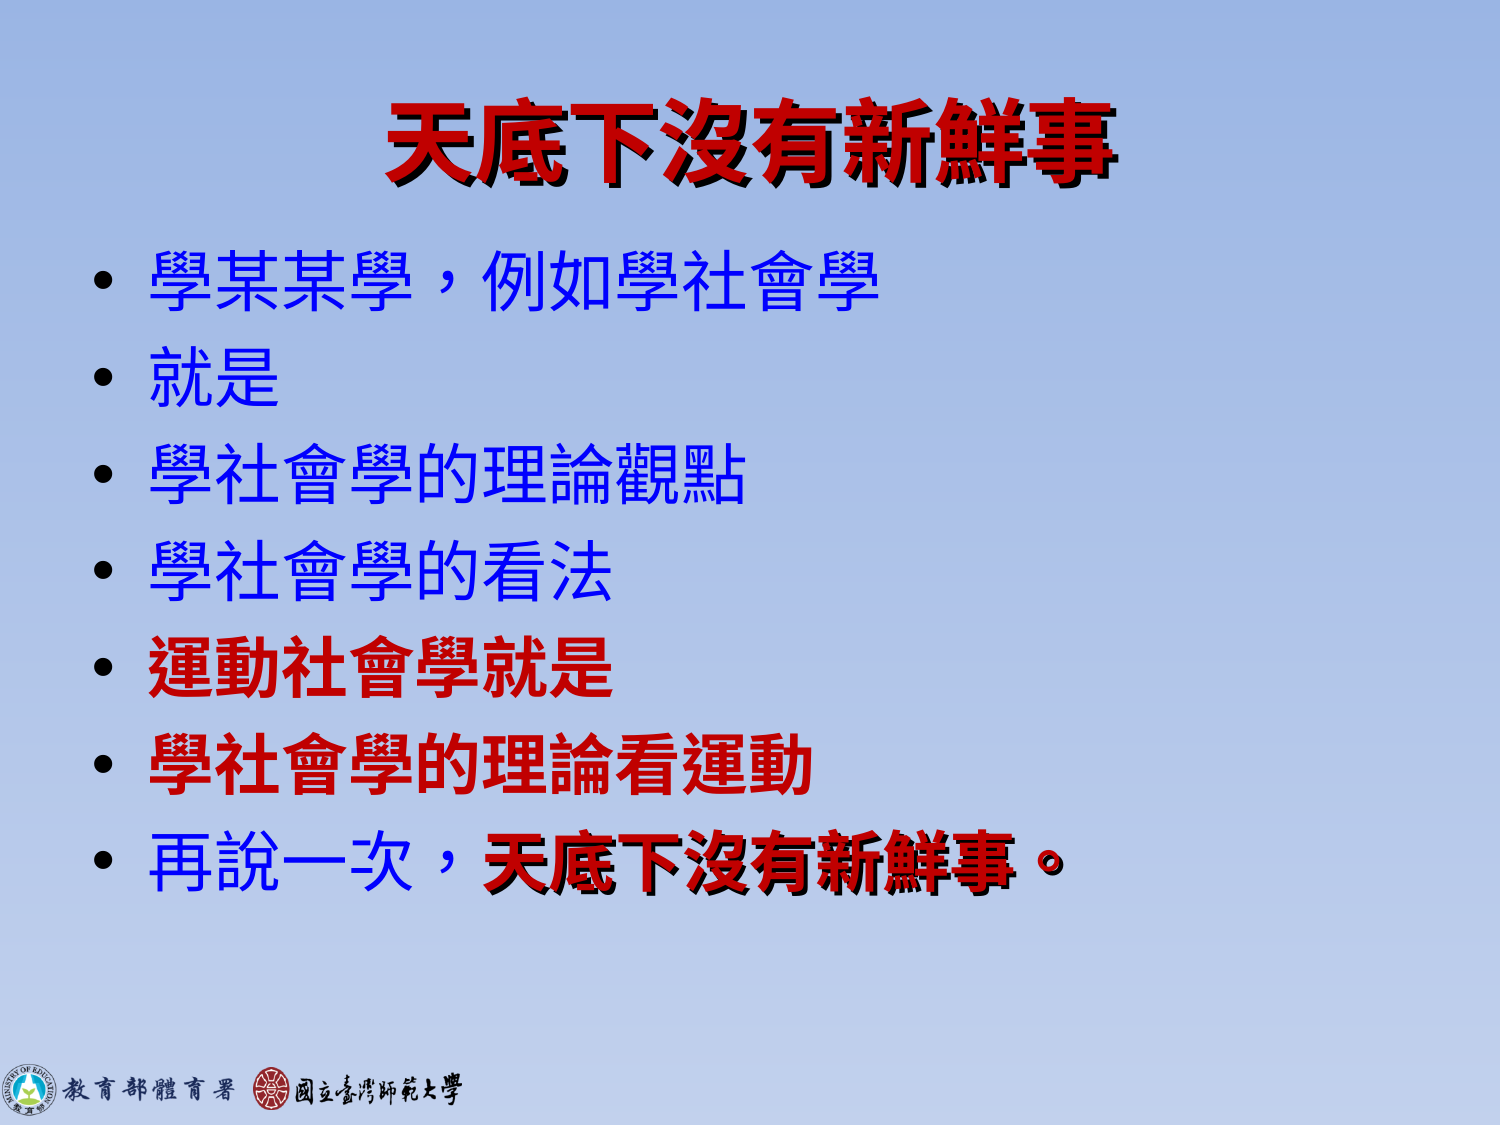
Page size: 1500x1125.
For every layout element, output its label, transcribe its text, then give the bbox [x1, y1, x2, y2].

list 學某某學，例如學社會學 就是 學社會學的理論觀點 學社會學的看法 運動社會學就是 學社會學的理論看運動 再說一次，天底下沒有新鮮事。 [76, 231, 1427, 975]
title 天底下沒有新鮮事 [75, 45, 1426, 233]
